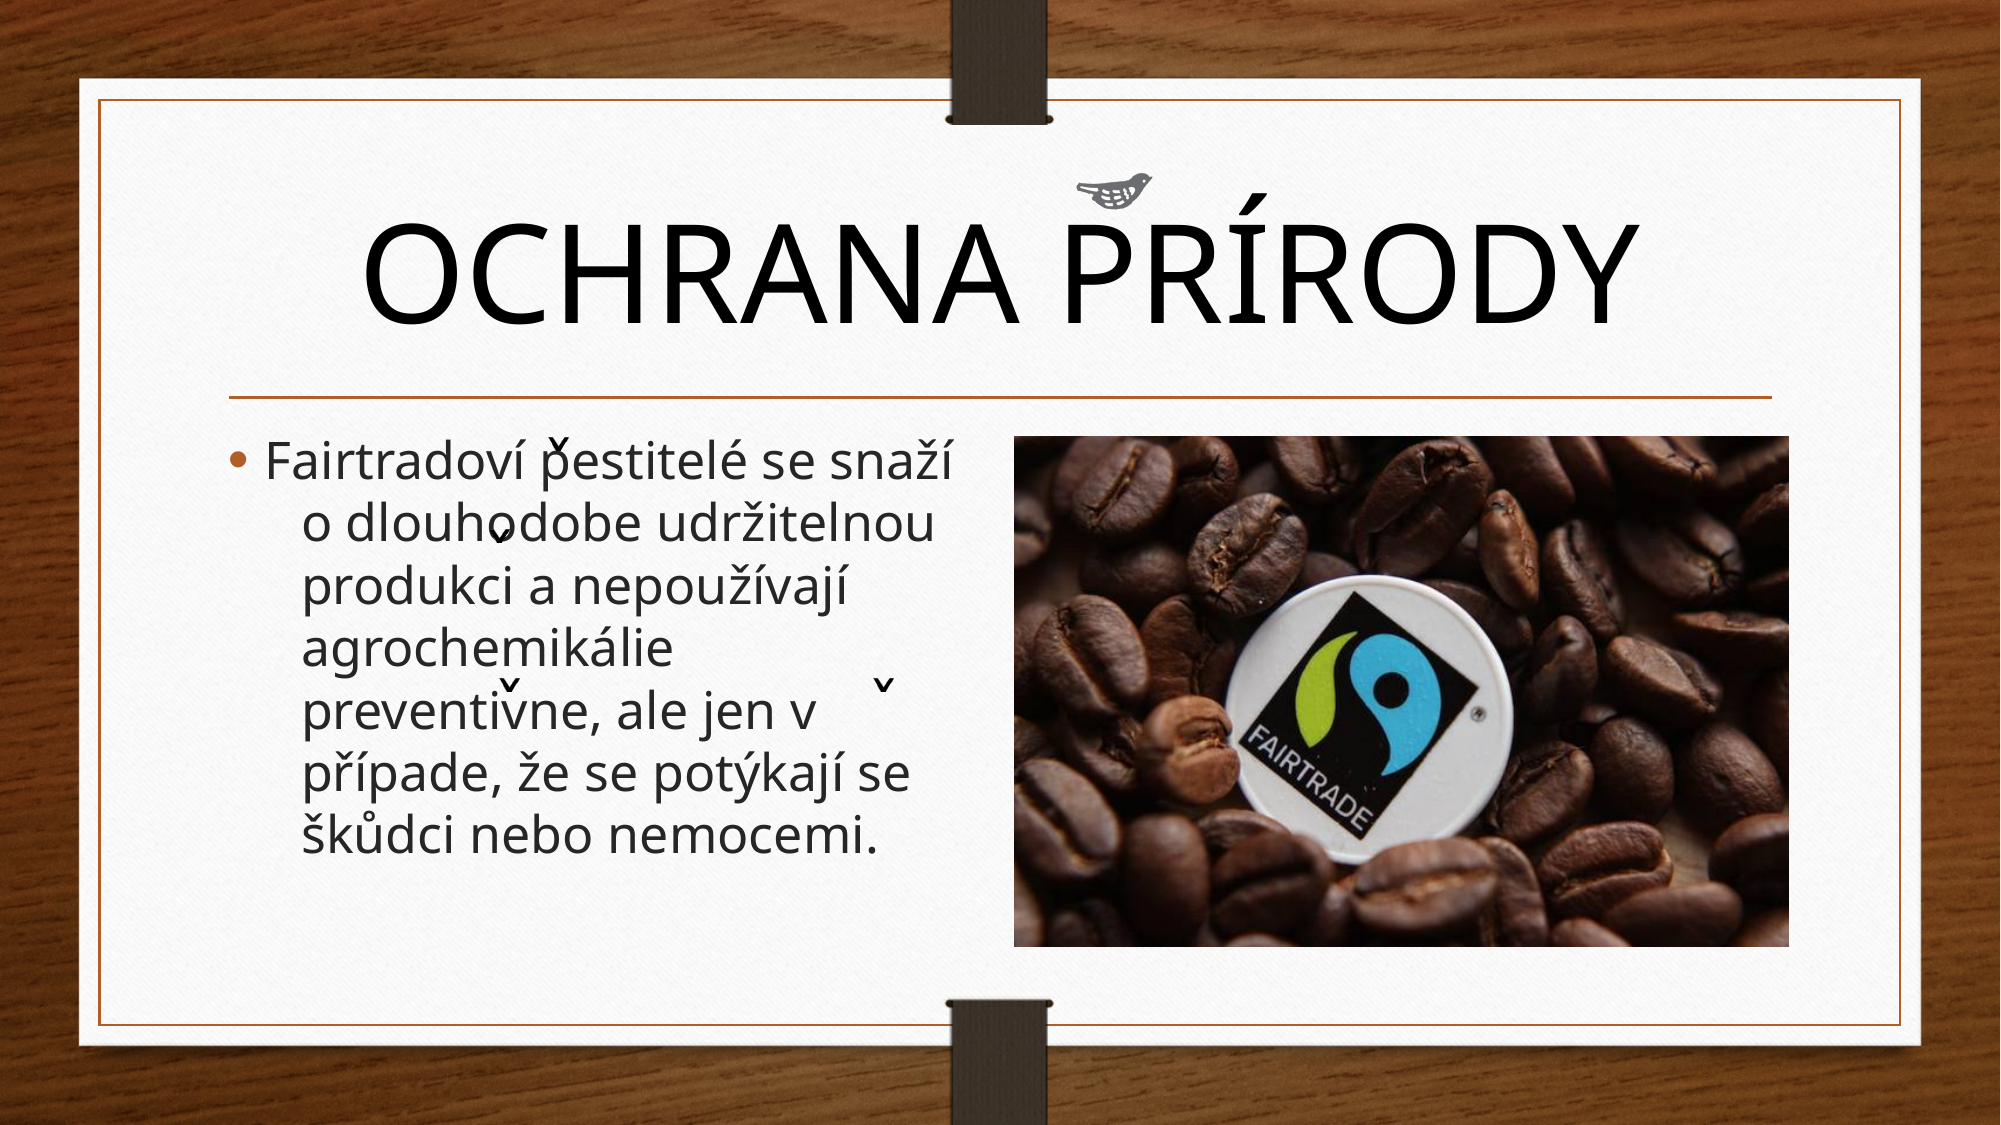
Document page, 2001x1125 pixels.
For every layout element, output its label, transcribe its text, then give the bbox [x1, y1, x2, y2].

picture [1074, 145, 1153, 221]
picture [548, 437, 569, 451]
picture [489, 529, 510, 543]
picture [499, 678, 520, 692]
list Fairtradoví pestitelé se snaží o dlouhodobe udržitelnou produkci a nepoužívají agrochemikálie preventivne, ale jen v případe, že se potýkají se škůdci nebo nemocemi. [213, 420, 987, 964]
picture [873, 678, 894, 692]
title OCHRANA PRÍRODY [212, 161, 1788, 376]
picture [1014, 436, 1789, 947]
